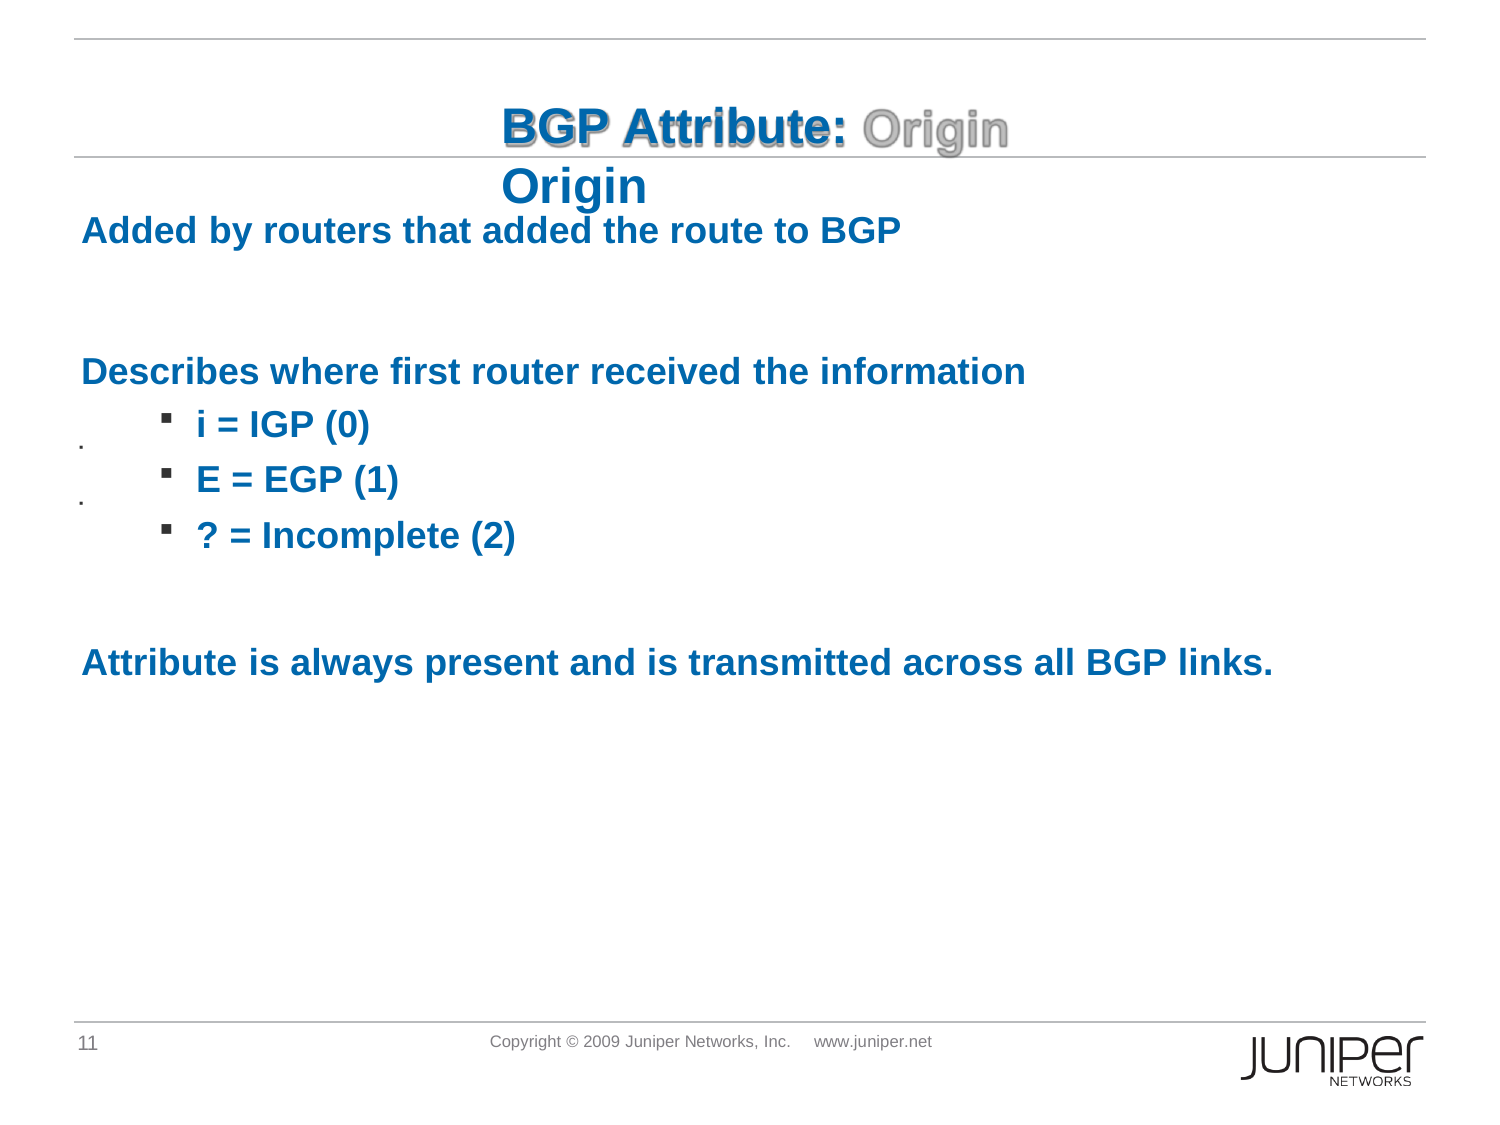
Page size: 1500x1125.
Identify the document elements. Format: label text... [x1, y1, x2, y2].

text_box Copyright © 2009 Juniper Networks, Inc. www.juniper.net [488, 1031, 935, 1053]
text_box [470, 79, 1042, 190]
text_box 10 [73, 1029, 105, 1056]
text_box Added by routers that added the route to BGP Describes where first router received the information i = IGP (0) E = EGP (1) ? = Incomplete (2) Attribute is always present and is transmitted across all BGP links. [78, 206, 1274, 686]
text_box [627, 181, 638, 190]
text_box BGP Attribute: Origin [499, 93, 1009, 156]
text_box [510, 174, 530, 190]
text_box [582, 181, 593, 190]
